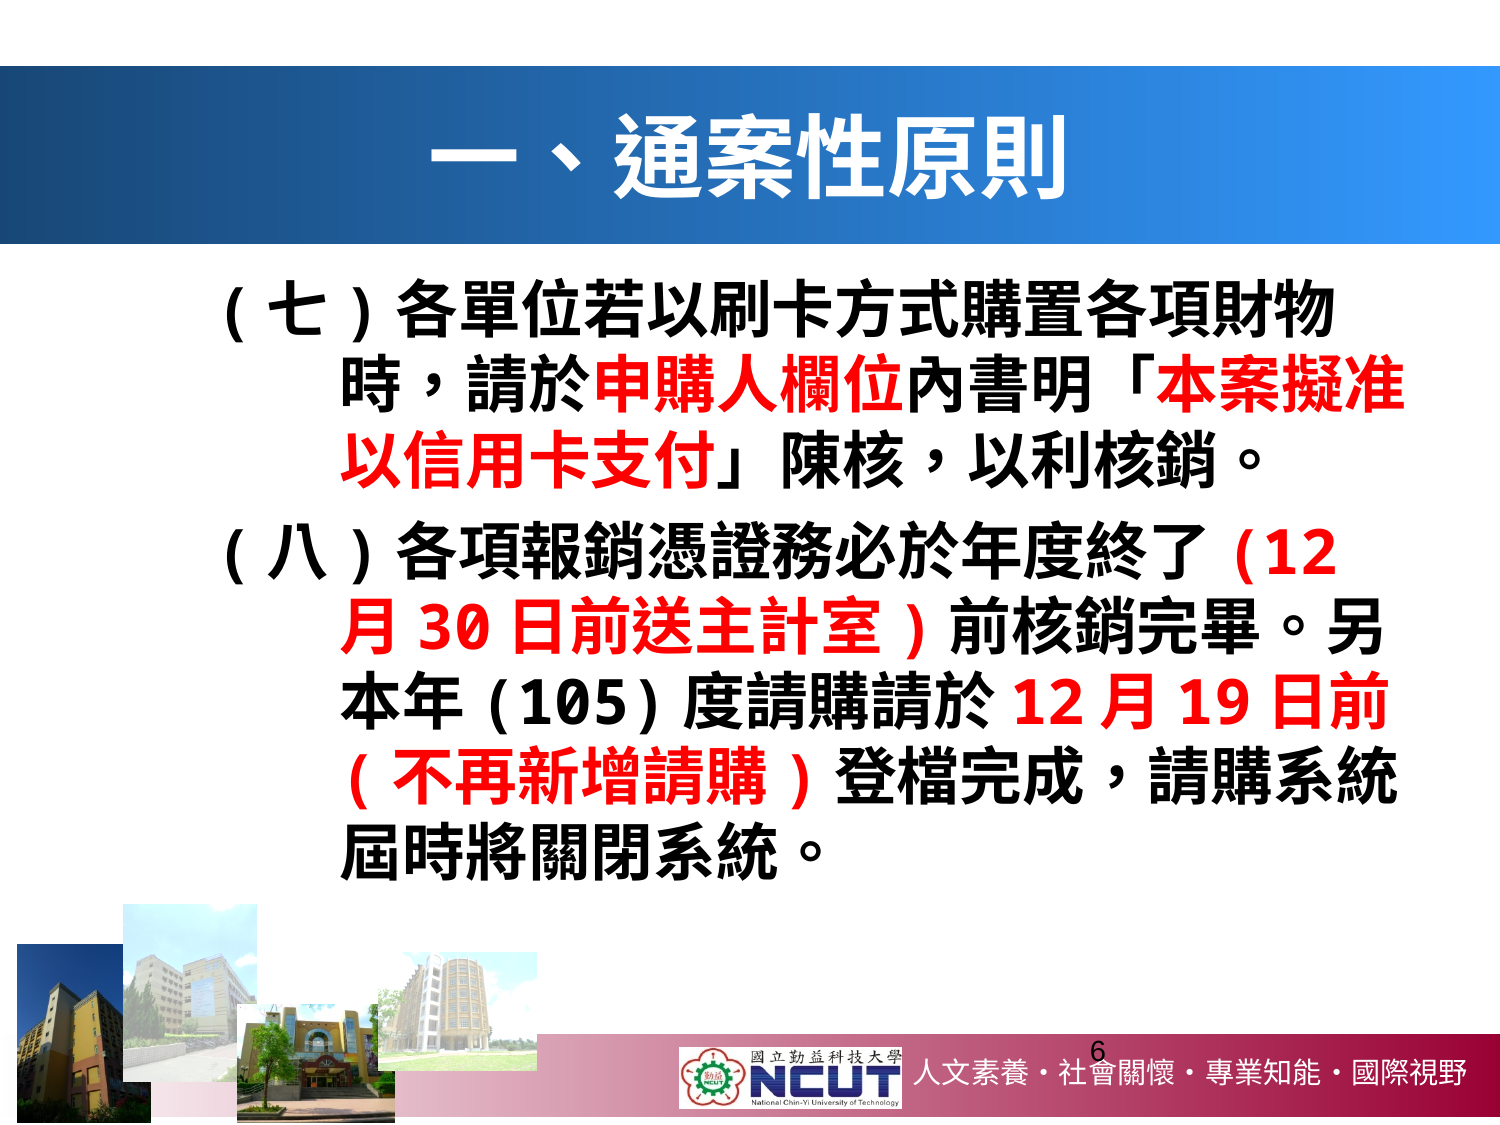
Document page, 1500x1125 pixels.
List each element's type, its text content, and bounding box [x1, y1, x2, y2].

list (七)各單位若以刷卡方式購置各項財物時，請於申購人欄位內書明「本案擬准以信用卡支付」陳核，以利核銷。 (八)各項報銷憑證務必於年度終了(12月30日前送主計室)前核銷完畢。另本年(105)度請購請於12月19日前(不再新增請購)登檔完成，請購系統屆時將關閉系統。 [75, 262, 1426, 1005]
title 一、通案性原則 [0, 66, 1500, 244]
text_box [1074, 1024, 1426, 1103]
